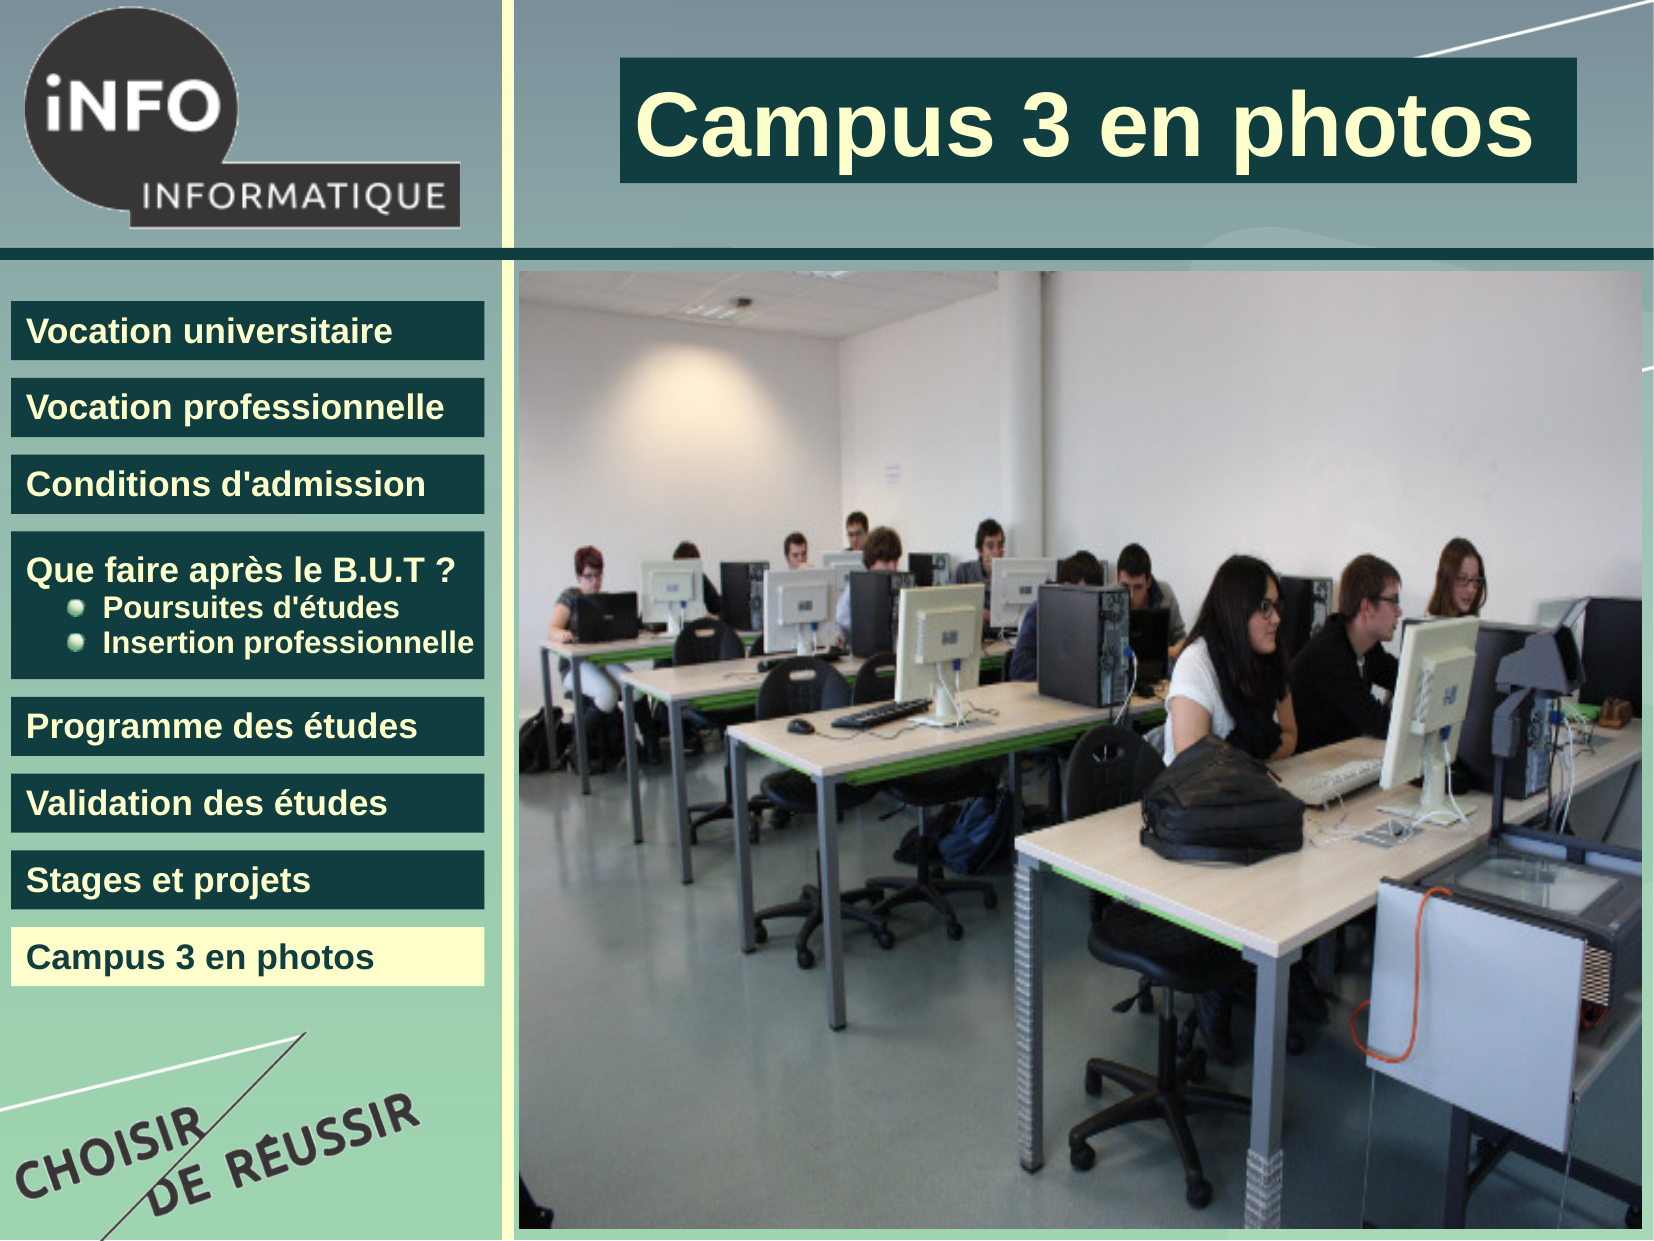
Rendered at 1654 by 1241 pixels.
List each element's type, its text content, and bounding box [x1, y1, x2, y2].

text_box Validation des études [11, 773, 485, 833]
picture [514, 0, 1654, 248]
picture [0, 0, 502, 247]
text_box Que faire après le B.U.T ? Poursuites d'études Insertion professionnelle [11, 531, 485, 680]
text_box Programme des études [11, 696, 485, 756]
text_box Vocation professionnelle [11, 377, 485, 438]
text_box Stages et projets [11, 850, 485, 910]
text_box Campus 3 en photos [620, 57, 1577, 184]
picture [0, 260, 502, 1241]
picture [514, 260, 1654, 1240]
text_box Vocation universitaire [11, 301, 485, 361]
text_box Campus 3 en photos [11, 927, 485, 987]
text_box Conditions d'admission [11, 454, 485, 514]
